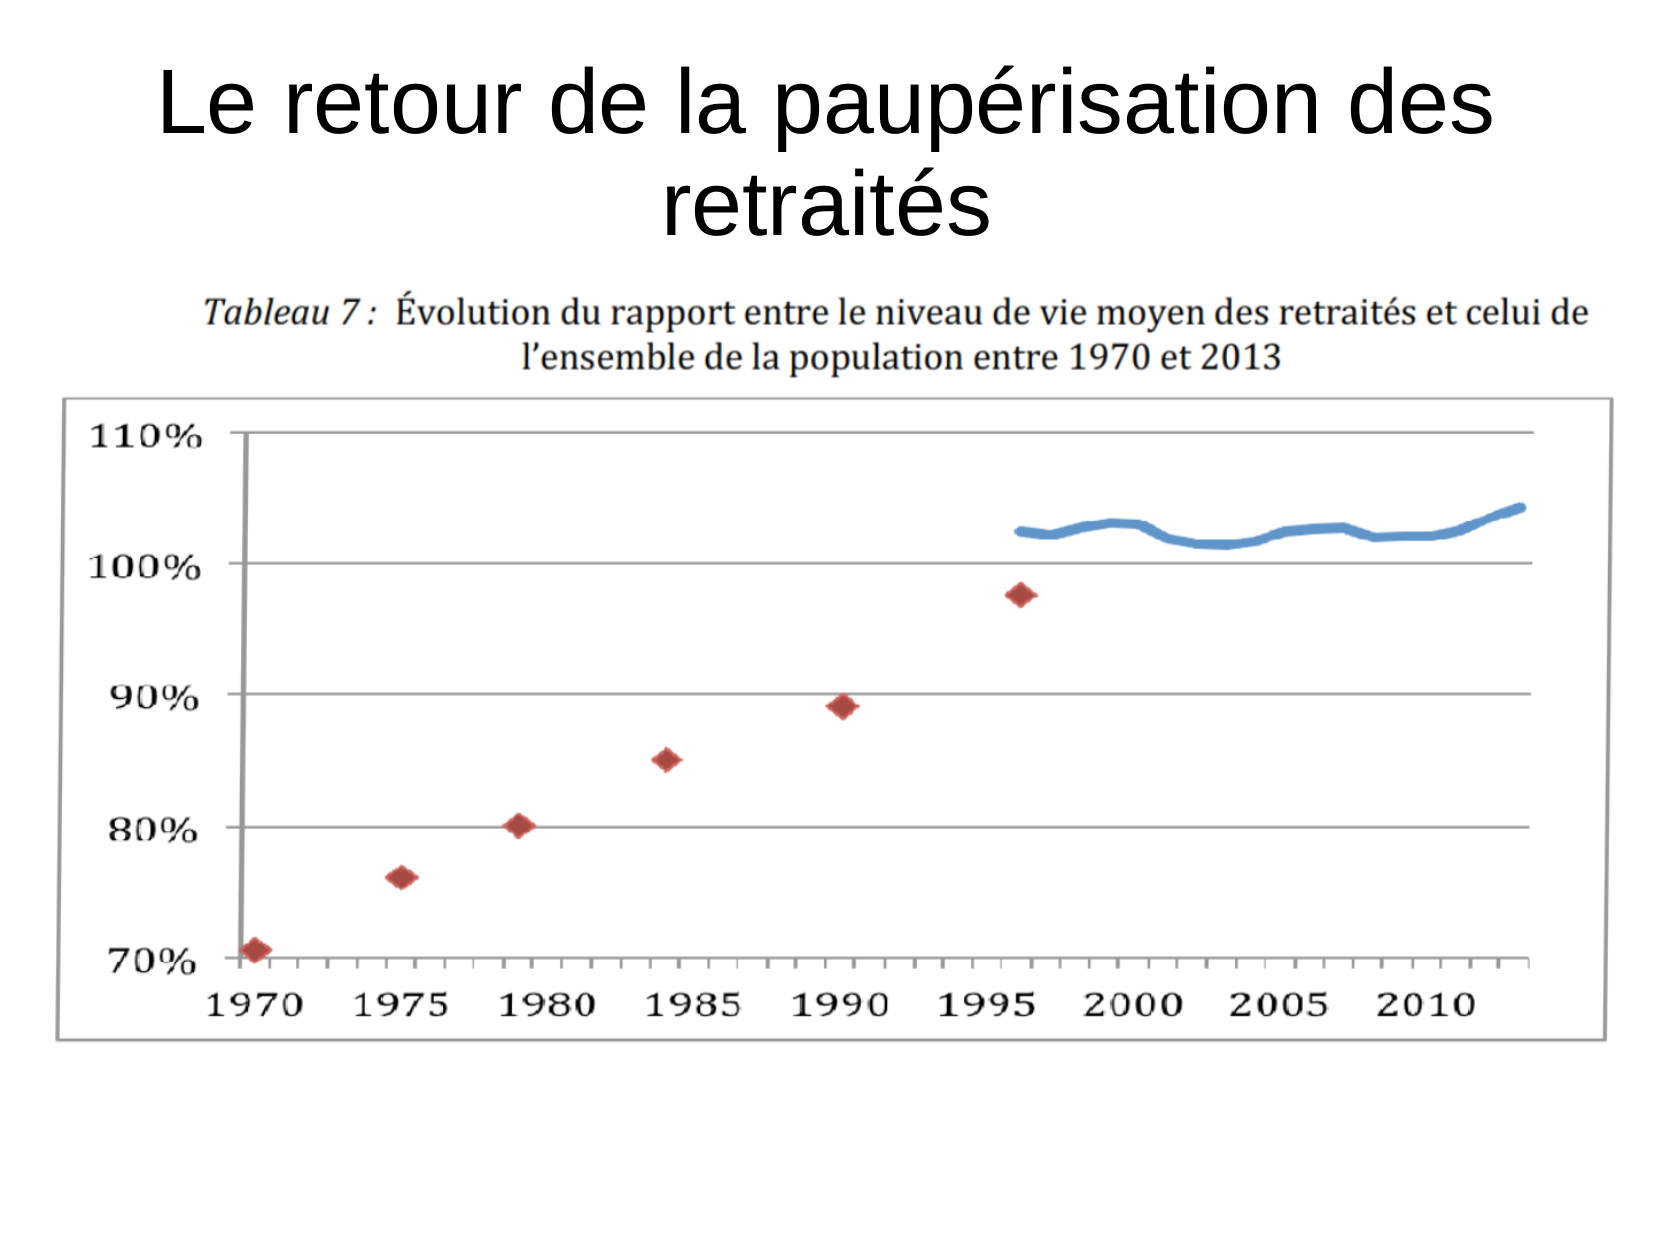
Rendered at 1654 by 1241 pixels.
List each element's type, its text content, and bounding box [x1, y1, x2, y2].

picture [7, 271, 1654, 1063]
title Le retour de la paupérisation des retraités [82, 49, 1571, 257]
